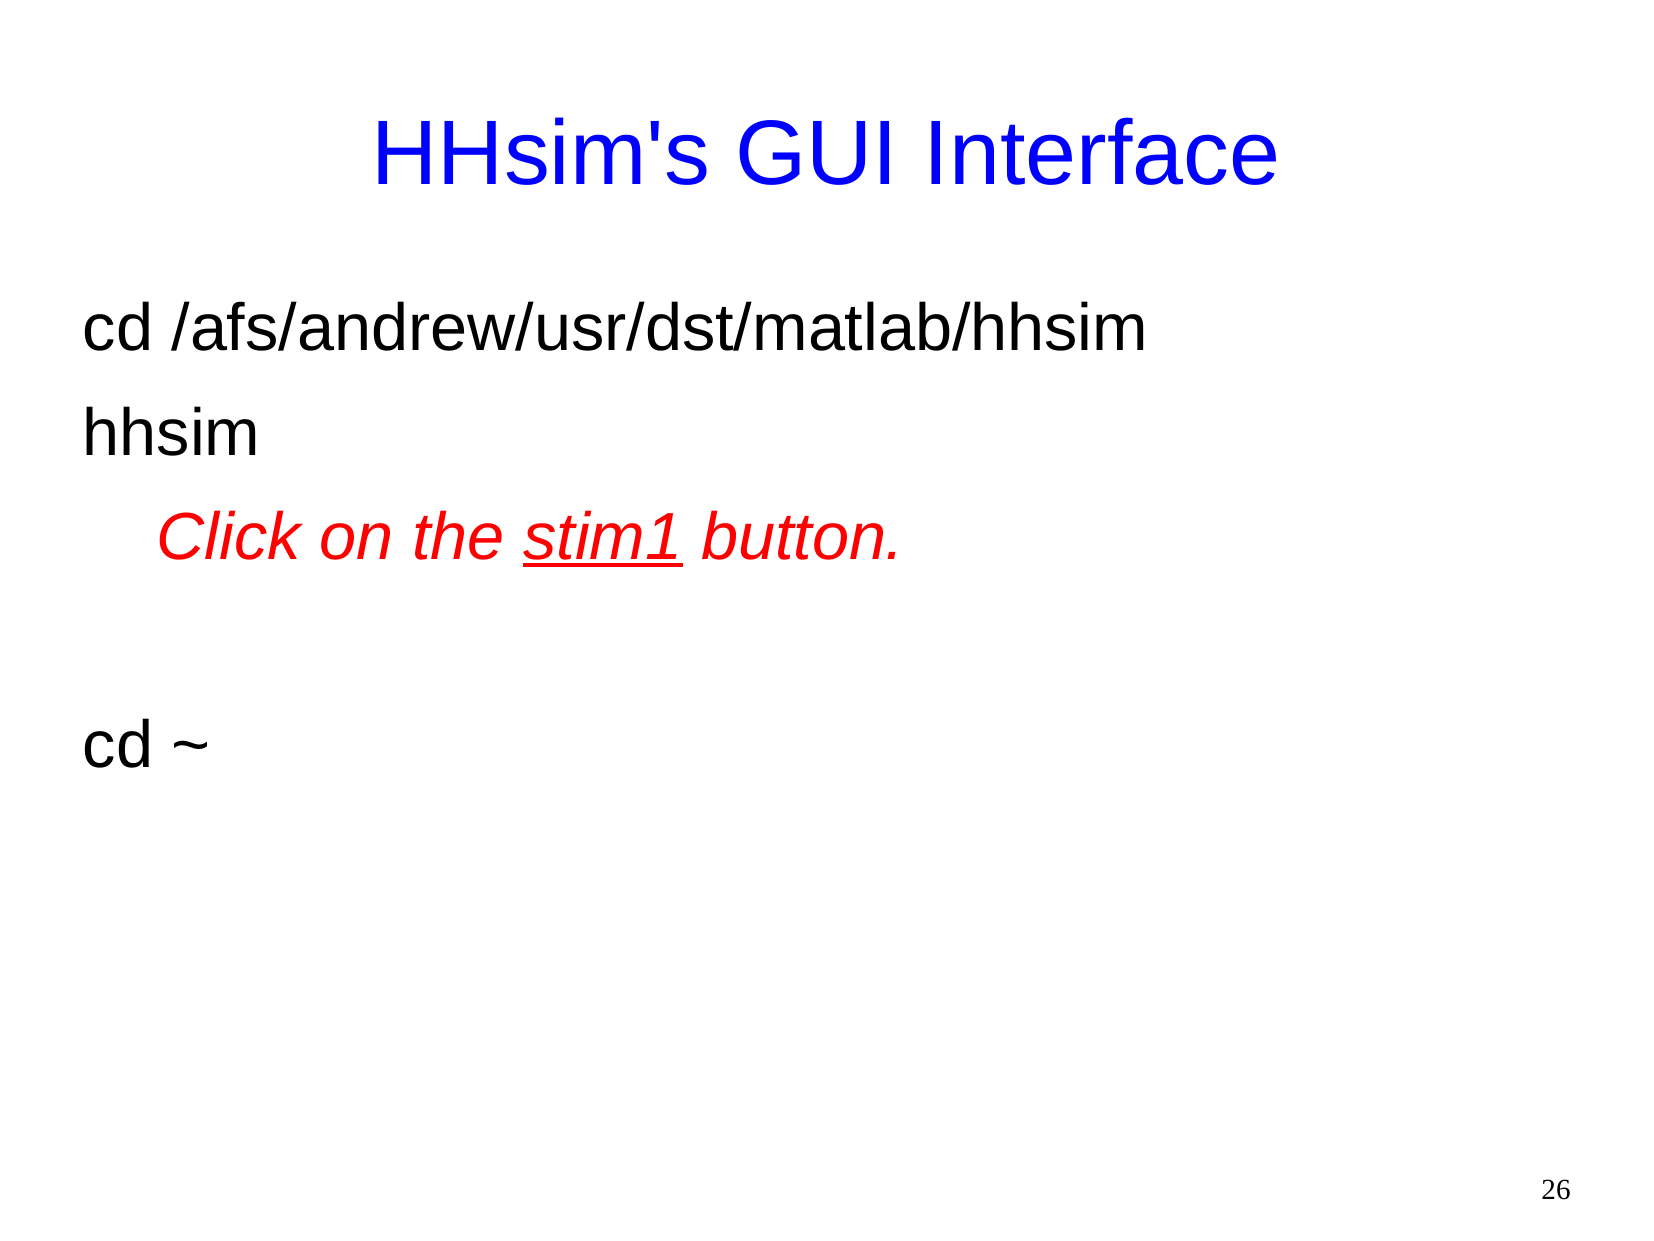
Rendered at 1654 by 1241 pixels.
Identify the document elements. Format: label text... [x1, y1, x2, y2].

list cd /afs/andrew/usr/dst/matlab/hhsim hhsim Click on the stim1 button. cd ~ [82, 290, 1571, 1094]
title HHsim's GUI Interface [82, 56, 1571, 250]
